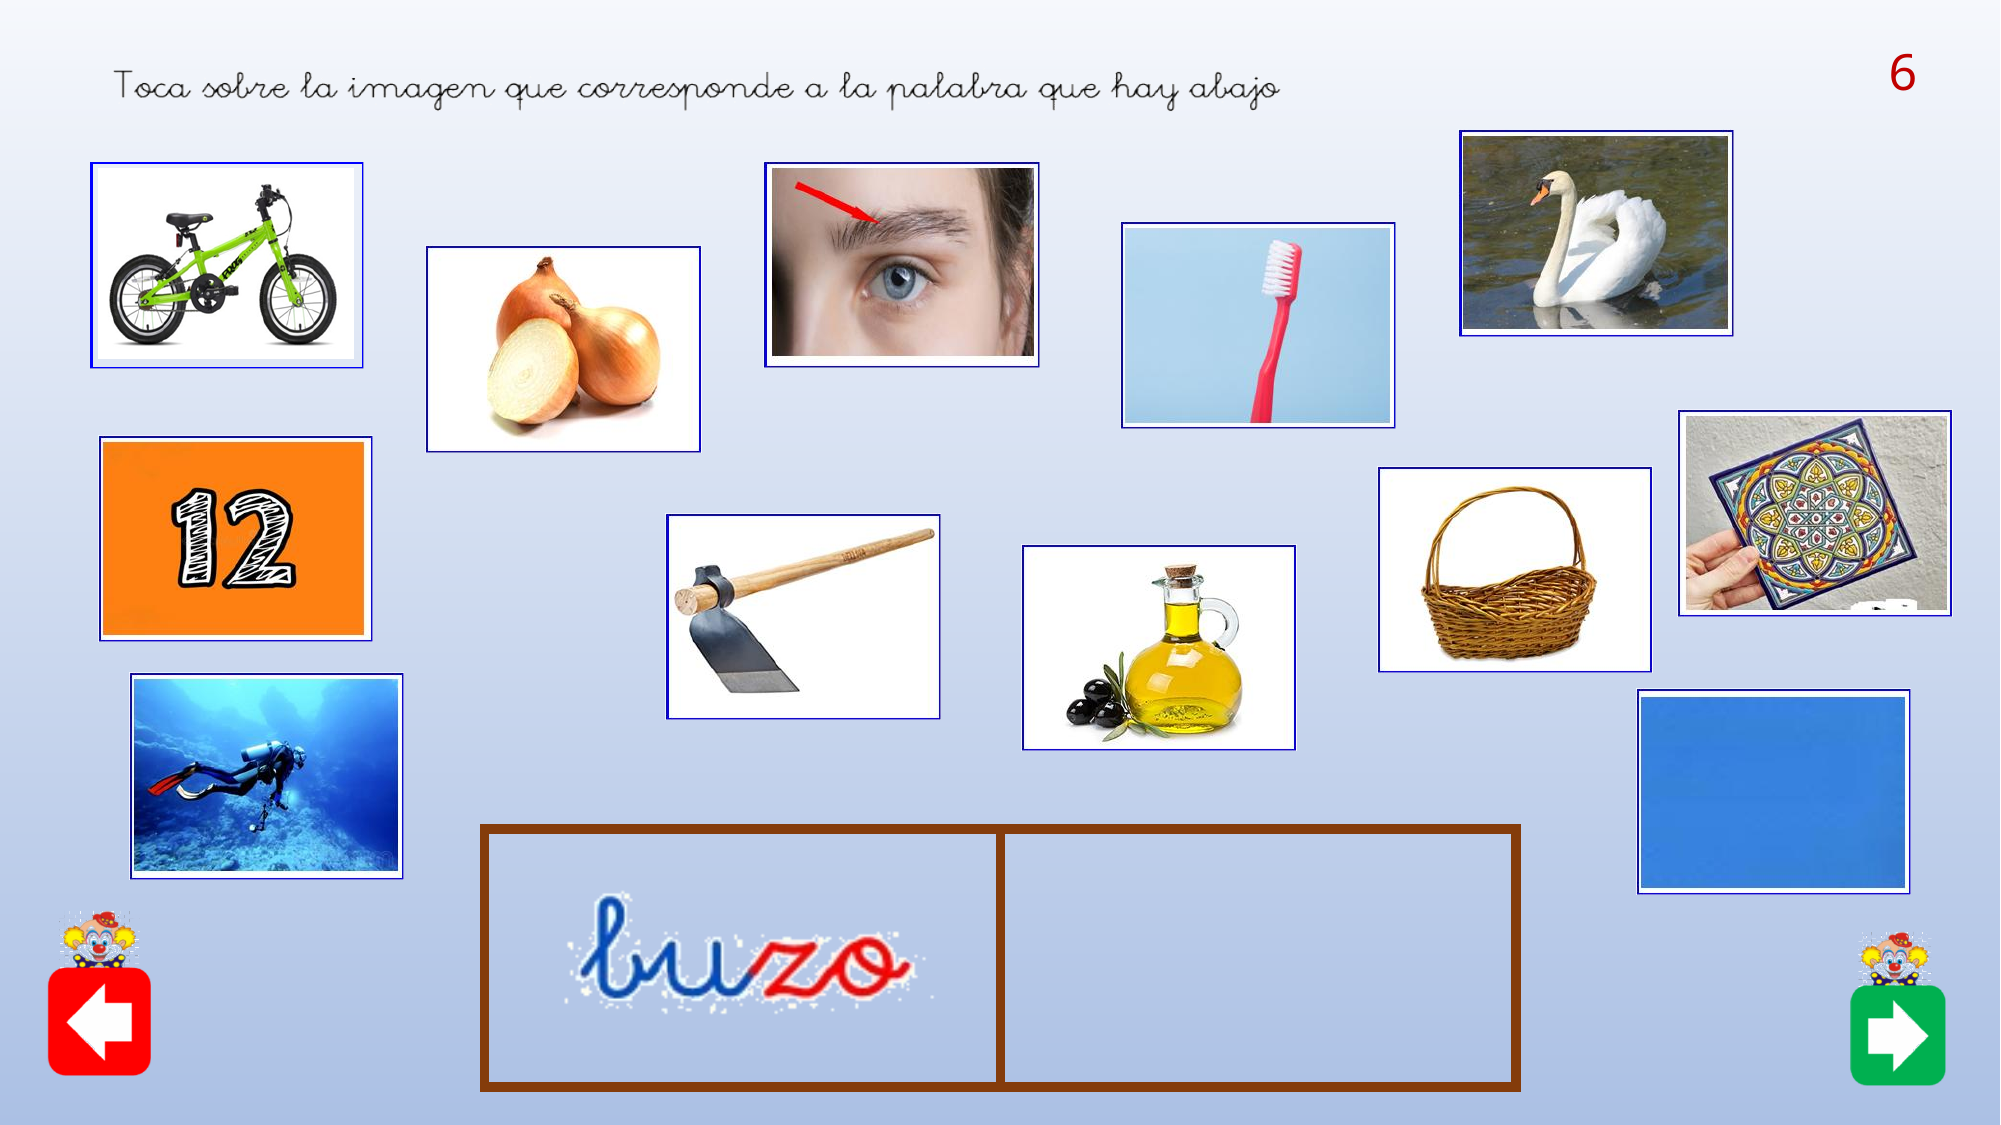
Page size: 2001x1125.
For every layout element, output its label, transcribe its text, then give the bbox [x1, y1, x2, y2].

picture [425, 245, 702, 453]
picture [106, 57, 1494, 115]
picture [47, 910, 151, 1076]
picture [1636, 688, 1911, 895]
picture [1850, 931, 1946, 1086]
picture [512, 851, 972, 1068]
picture [1021, 544, 1297, 751]
picture [1677, 409, 1953, 617]
picture [129, 672, 404, 880]
picture [665, 513, 941, 720]
picture [1120, 221, 1396, 429]
picture [763, 161, 1040, 368]
picture [89, 161, 364, 369]
picture [1377, 466, 1653, 673]
text_box 6 [1859, 32, 1946, 108]
picture [1458, 129, 1734, 337]
picture [98, 435, 373, 642]
